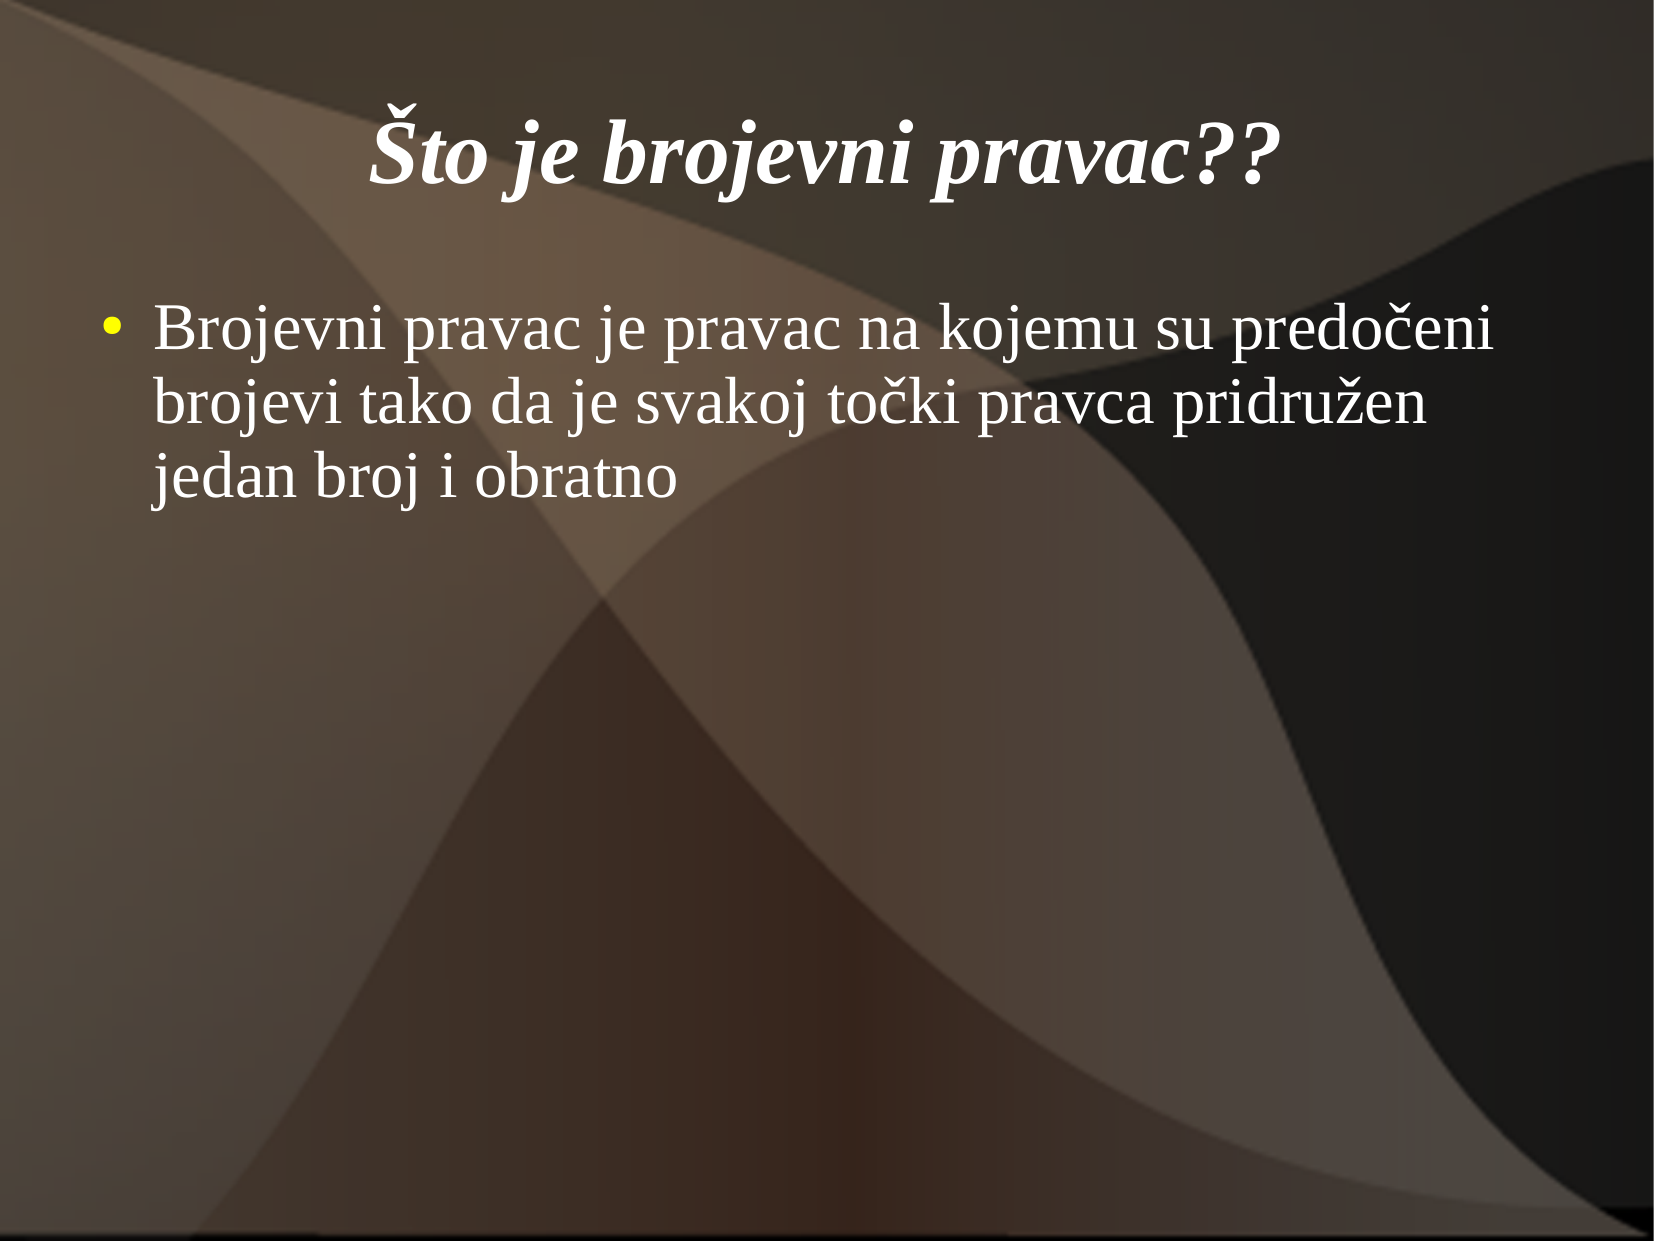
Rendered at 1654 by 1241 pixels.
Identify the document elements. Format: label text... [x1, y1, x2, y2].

title Što je brojevni pravac?? [82, 49, 1571, 257]
list Brojevni pravac je pravac na kojemu su predočeni brojevi tako da je svakoj točki pravca pridružen jedan broj i obratno [82, 290, 1571, 1109]
picture [0, 0, 1654, 1241]
